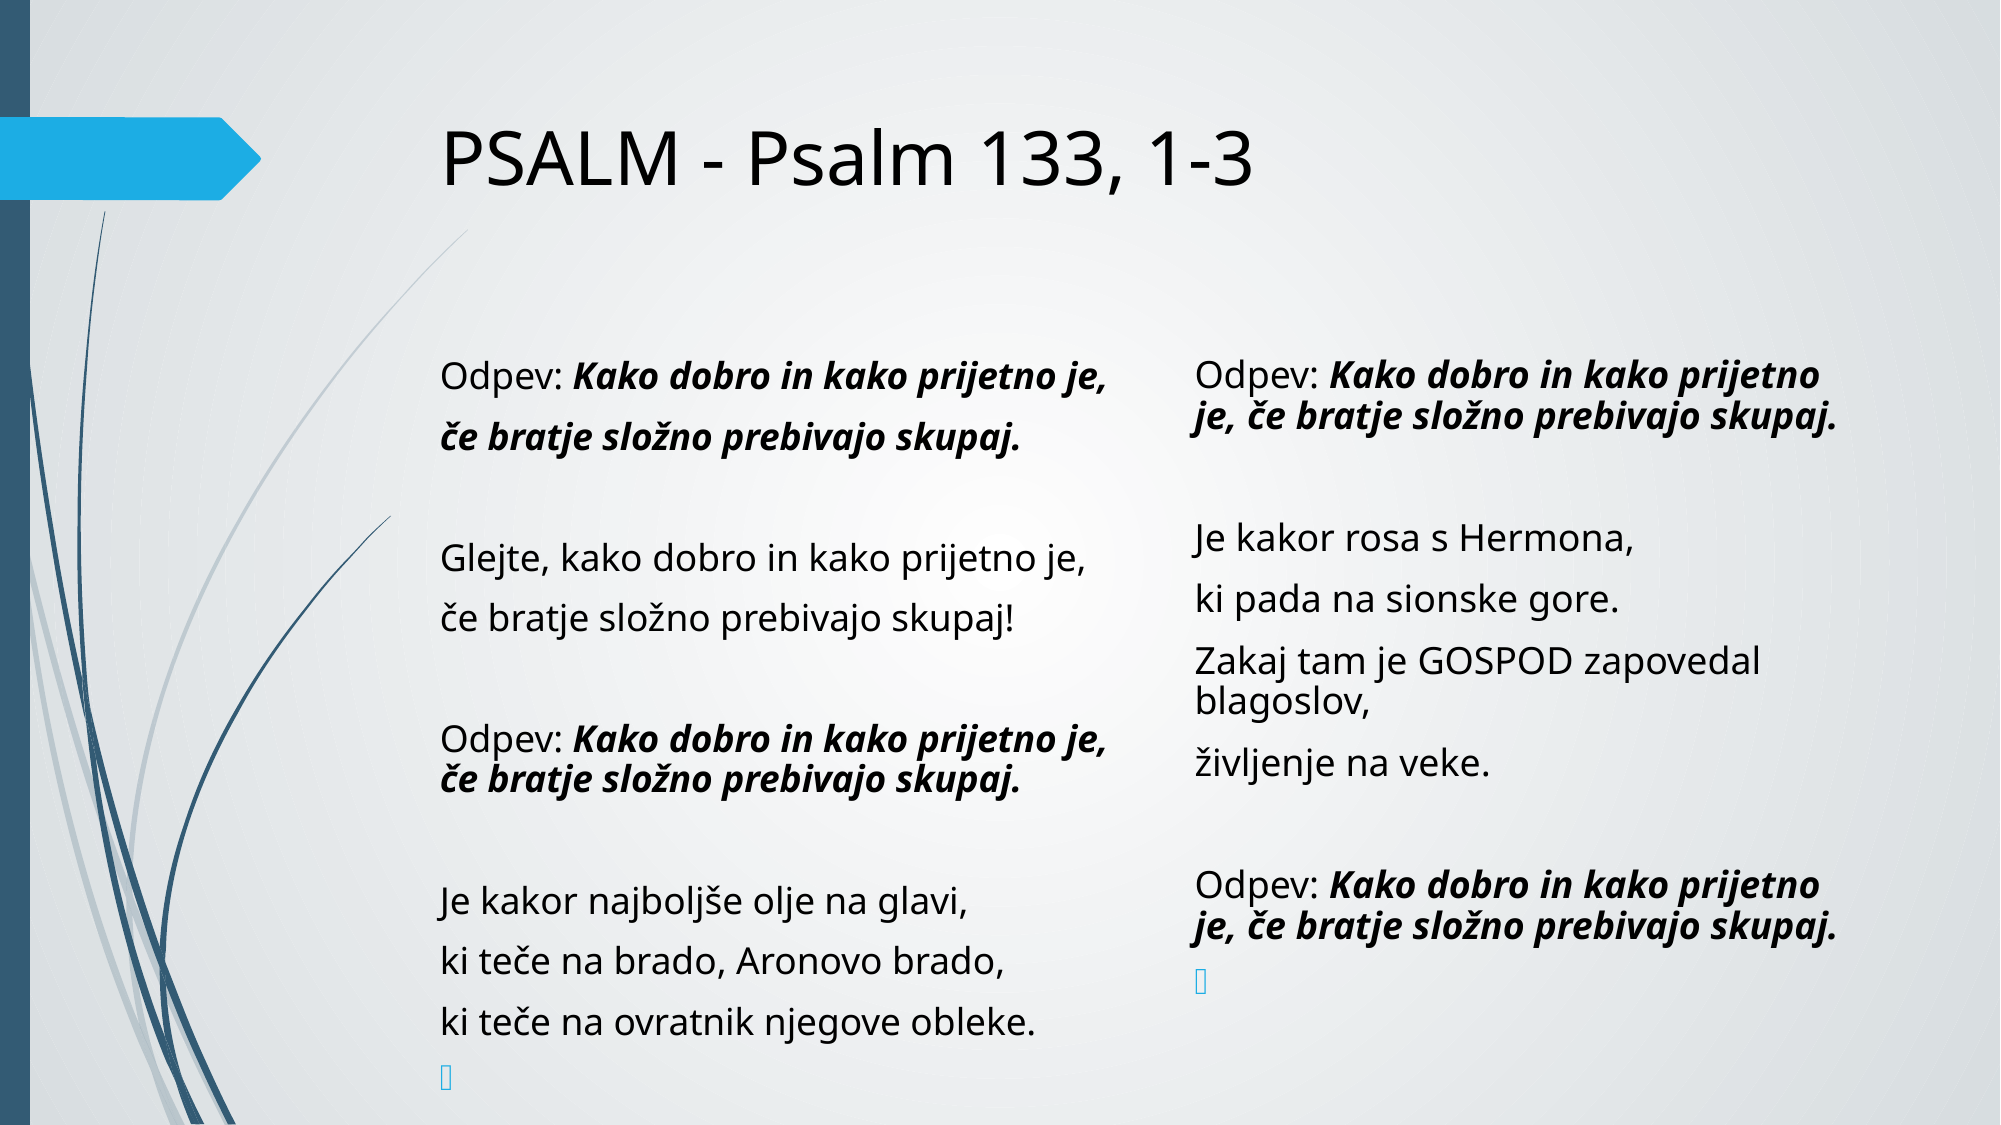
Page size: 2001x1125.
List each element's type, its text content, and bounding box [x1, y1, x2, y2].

list Odpev: Kako dobro in kako prijetno je, če bratje složno prebivajo skupaj. Je kakor rosa s Hermona, ki pada na sionske gore. Zakaj tam je Gospod zapovedal blagoslov, življenje na veke. Odpev: Kako dobro in kako prijetno je, če bratje složno prebivajo skupaj. [1179, 348, 1888, 1064]
list Odpev: Kako dobro in kako prijetno je, če bratje složno prebivajo skupaj. Glejte, kako dobro in kako prijetno je, če bratje složno prebivajo skupaj! Odpev: Kako dobro in kako prijetno je, če bratje složno prebivajo skupaj. Je kakor najboljše olje na glavi, ki teče na brado, Aronovo brado, ki teče na ovratnik njegove obleke. [424, 350, 1133, 1088]
title PSALM - Psalm 133, 1-3 [425, 102, 1888, 313]
